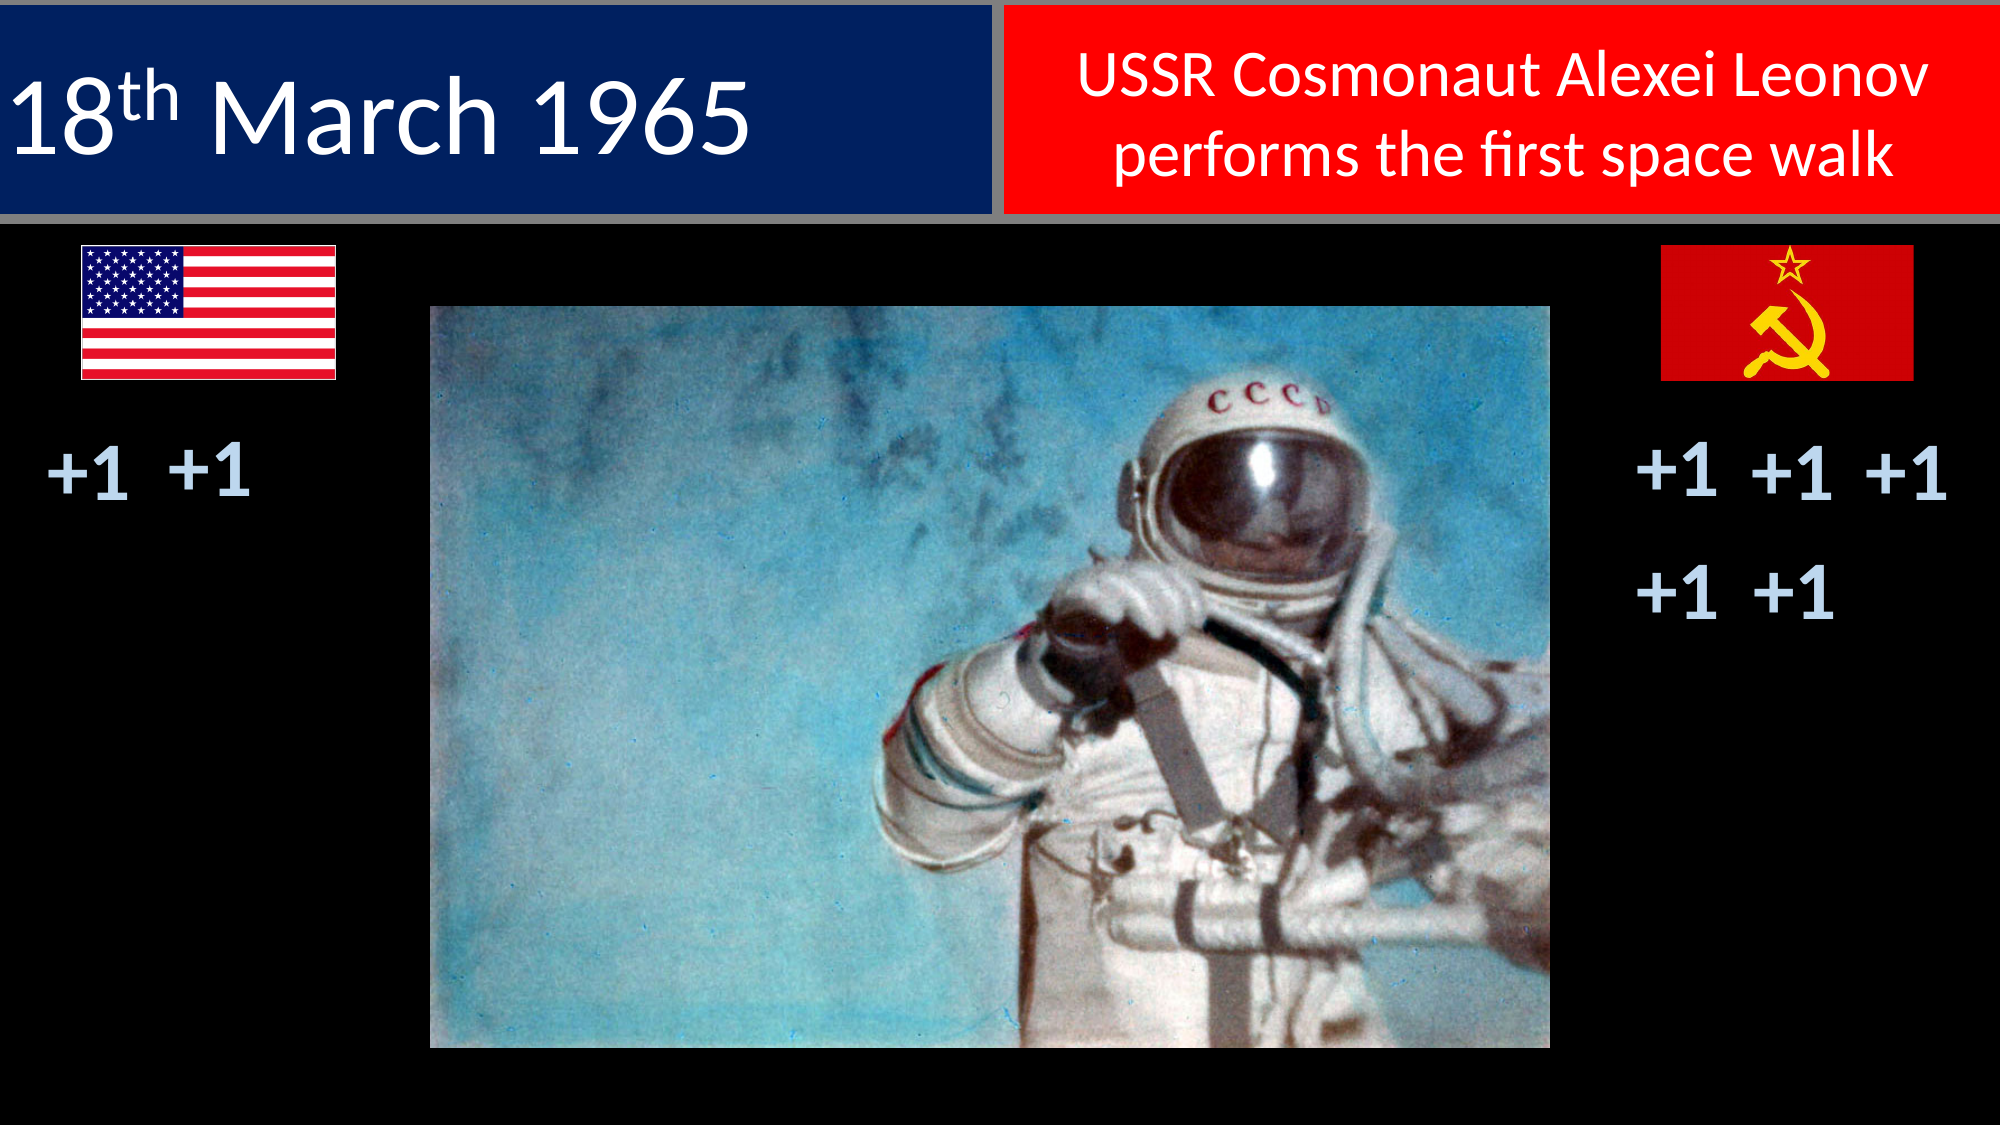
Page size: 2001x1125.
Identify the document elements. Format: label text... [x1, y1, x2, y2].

picture [430, 306, 1550, 1048]
picture [81, 245, 336, 381]
text_box +1 [1738, 528, 1854, 645]
text_box +1 [1621, 528, 1736, 645]
text_box +1 [1850, 409, 1966, 526]
text_box 18th March 1965 [0, 0, 997, 219]
text_box +1 [32, 409, 147, 526]
text_box +1 [154, 405, 269, 523]
picture [1660, 245, 1914, 381]
text_box +1 [1735, 409, 1850, 526]
text_box +1 [1621, 405, 1736, 523]
text_box USSR Cosmonaut Alexei Leonov performs the first space walk [999, 0, 2000, 219]
